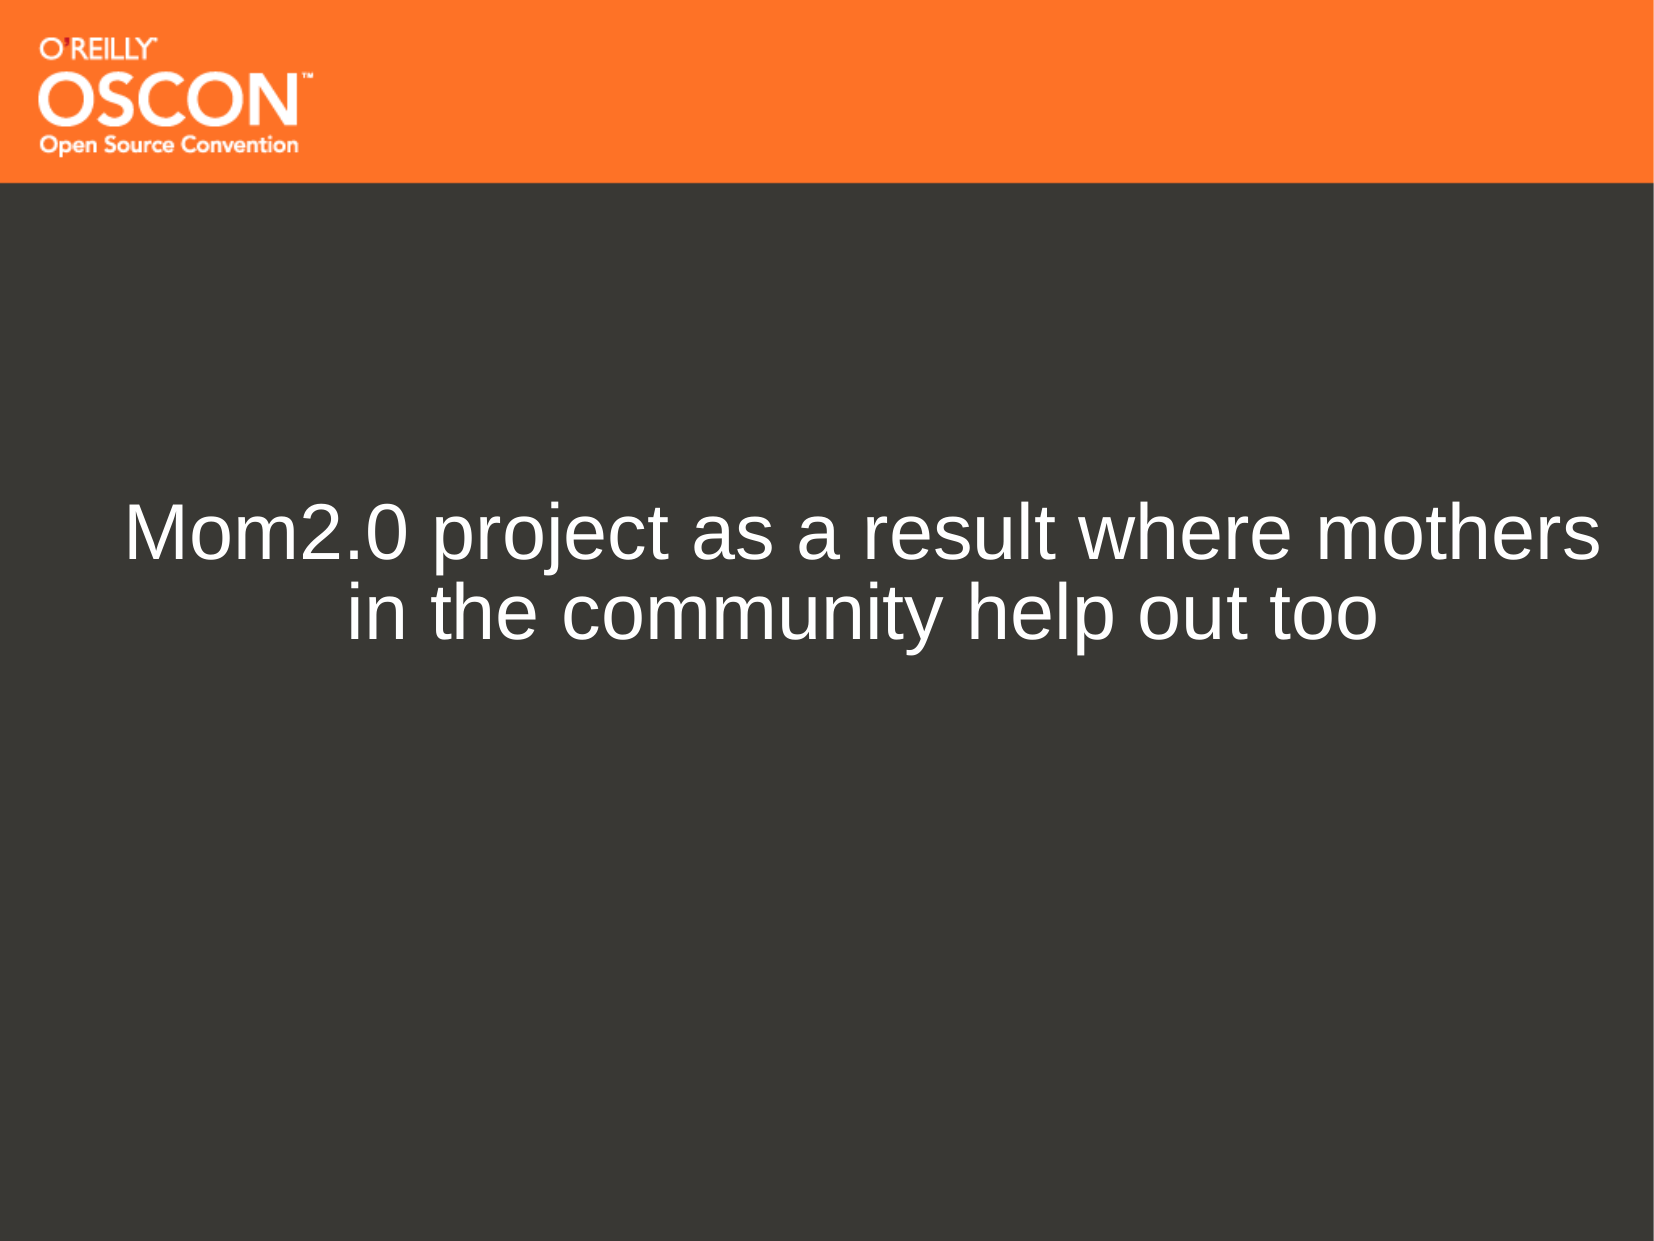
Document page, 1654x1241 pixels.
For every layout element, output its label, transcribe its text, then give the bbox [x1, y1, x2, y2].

list Mom2.0 project as a result where mothers in the community help out too [37, 219, 1628, 1218]
picture [0, 0, 1654, 1241]
title [356, 31, 1624, 187]
